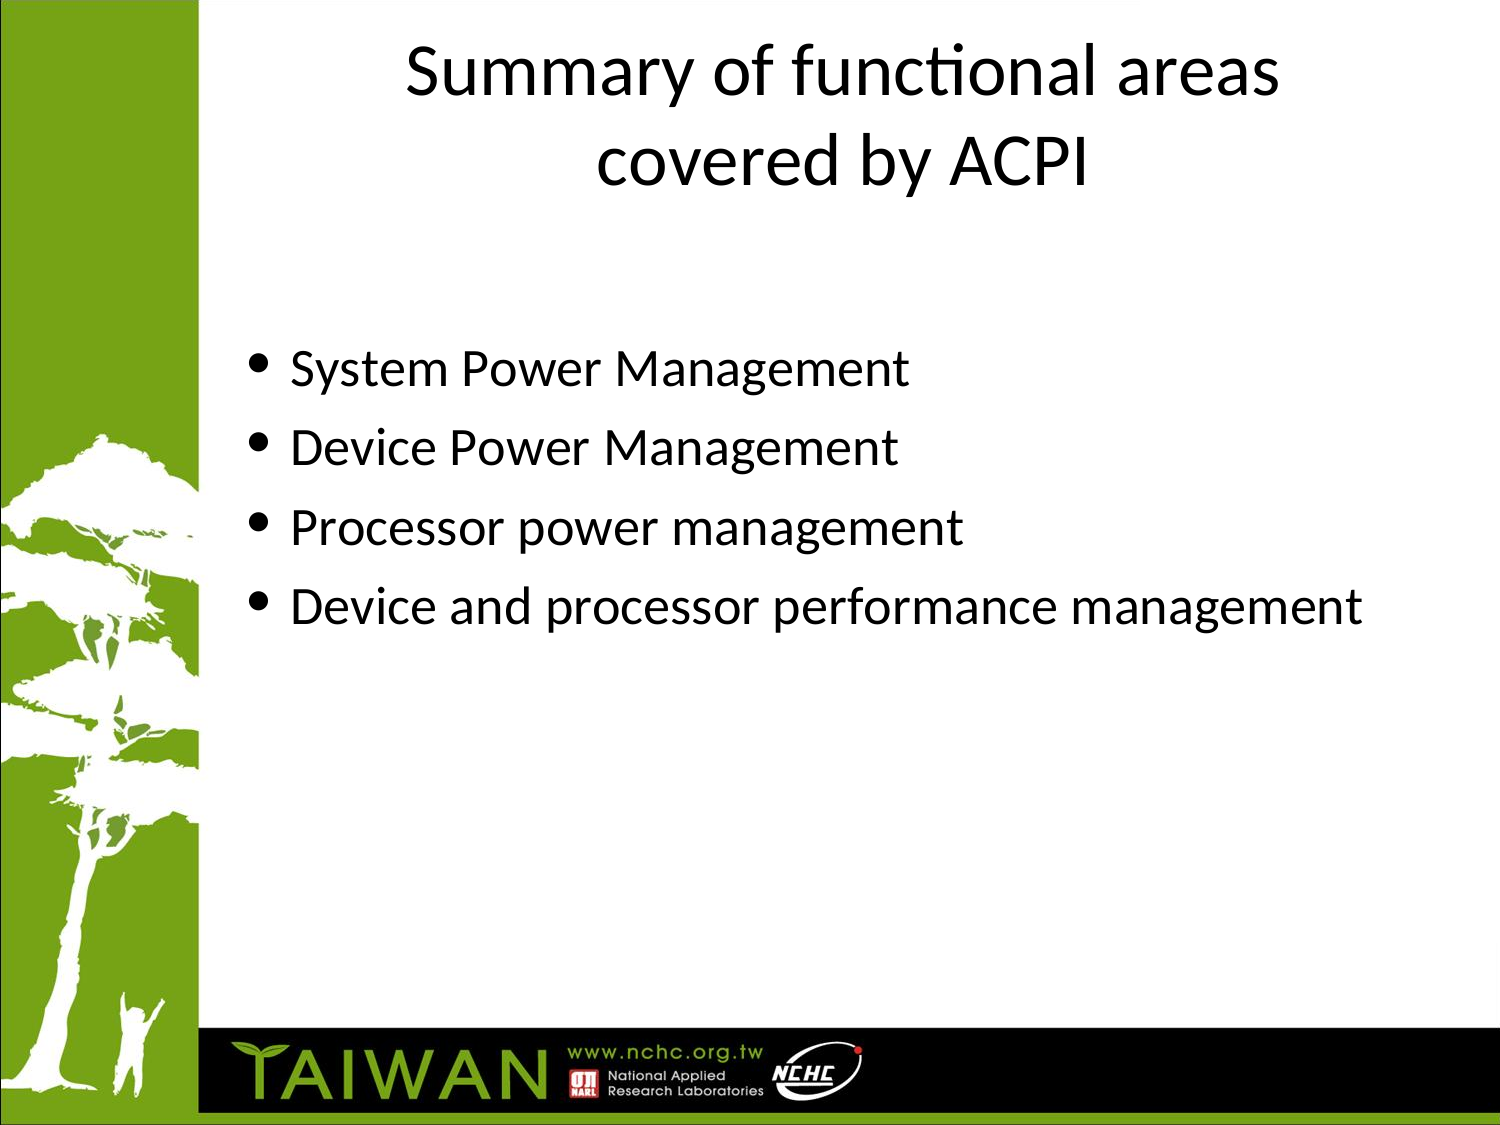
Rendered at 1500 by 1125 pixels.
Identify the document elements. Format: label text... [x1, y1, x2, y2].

list System Power Management Device Power Management Processor power management Device and processor performance management [230, 324, 1382, 1022]
picture [0, 0, 1500, 1125]
title Summary of functional areas covered by ACPI [206, 12, 1482, 208]
